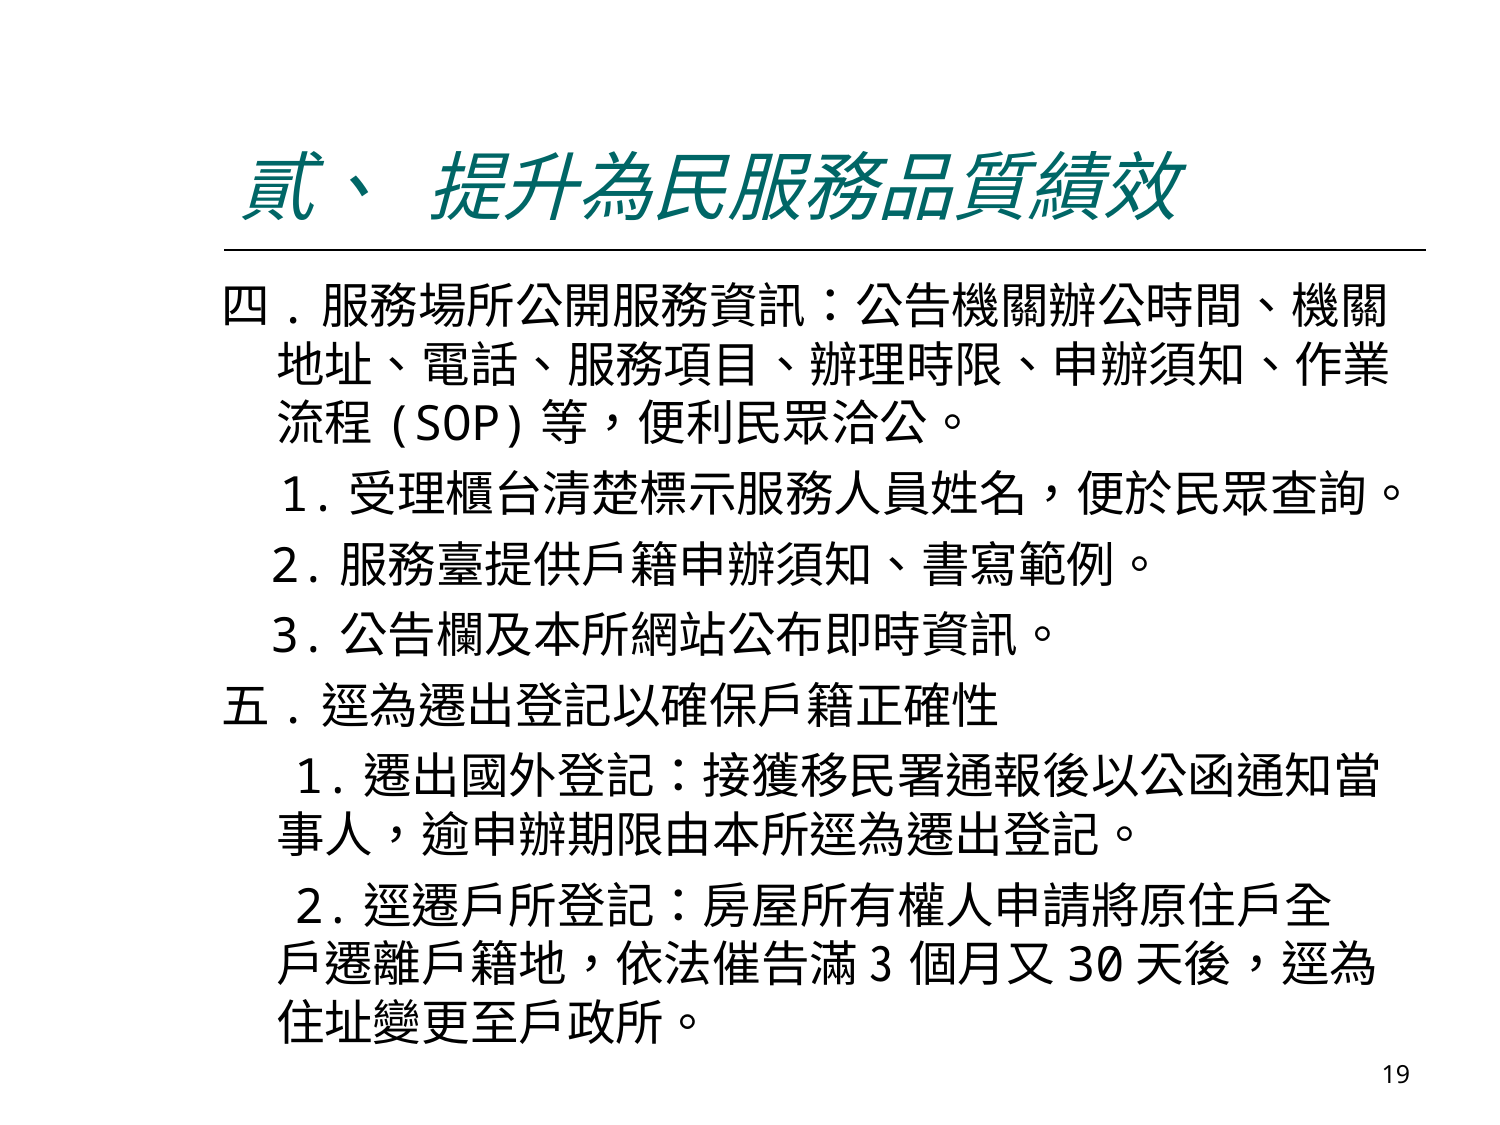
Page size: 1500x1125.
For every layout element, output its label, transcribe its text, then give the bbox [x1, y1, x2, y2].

text_box <編號> [1074, 1025, 1426, 1101]
list 四.服務場所公開服務資訊：公告機關辦公時間、機關地址、電話、服務項目、辦理時限、申辦須知、作業流程(SOP)等，便利民眾洽公。 1.受理櫃台清楚標示服務人員姓名，便於民眾查詢。 2.服務臺提供戶籍申辦須知、書寫範例。 3.公告欄及本所網站公布即時資訊。 五.逕為遷出登記以確保戶籍正確性 1.遷出國外登記：接獲移民署通報後以公函通知當事人，逾申辦期限由本所逕為遷出登記。 2.逕遷戶所登記：房屋所有權人申請將原住戶全 戶遷離戶籍地，依法催告滿3個月又30天後，逕為住址變更至戶政所。 [206, 267, 1412, 1071]
title 貳、 提升為民服務品質績效 [224, 49, 1425, 237]
